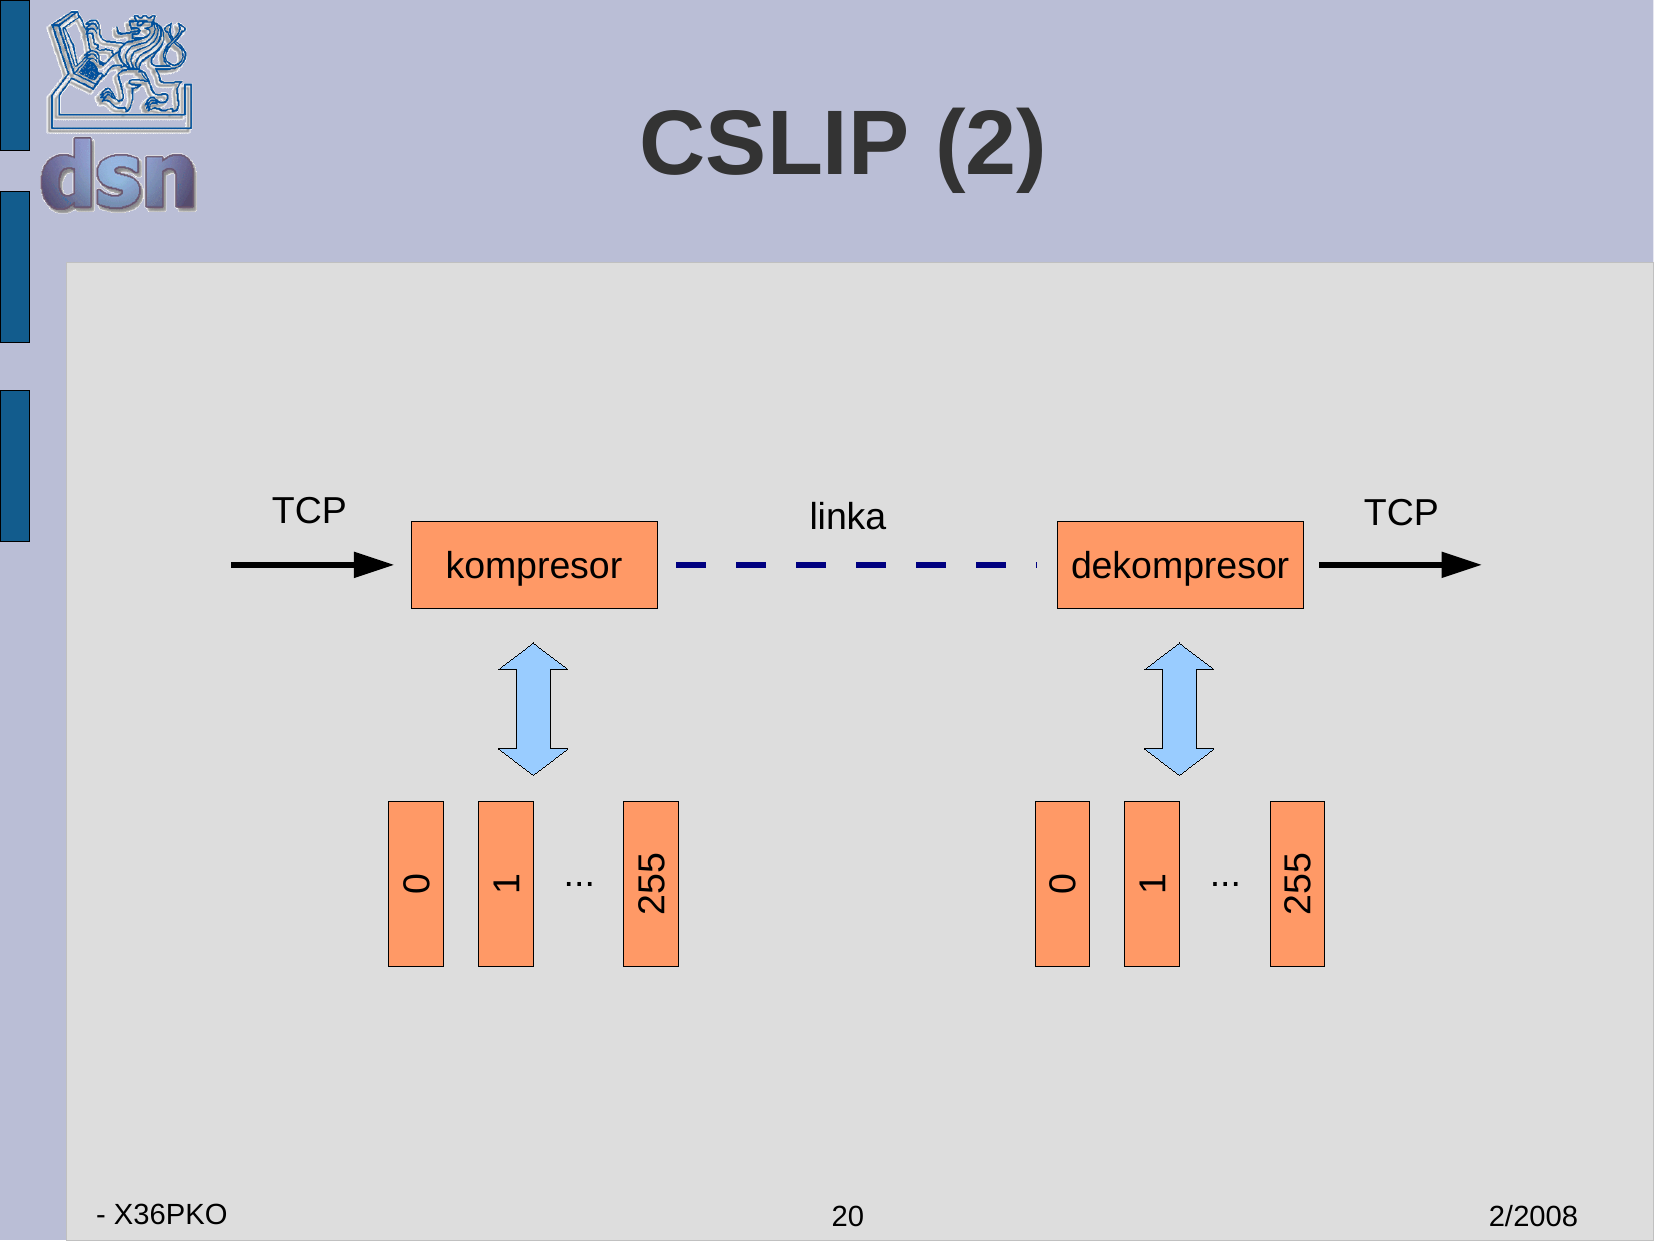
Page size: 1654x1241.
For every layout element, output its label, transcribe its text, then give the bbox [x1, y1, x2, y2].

text_box 0 [388, 801, 444, 967]
title CSLIP (2) [210, 39, 1478, 247]
text_box linka [794, 488, 944, 546]
text_box [1144, 642, 1214, 776]
text_box 0 [1035, 801, 1090, 967]
text_box ... [1194, 844, 1257, 902]
text_box 1 [478, 801, 534, 967]
text_box 1 [1124, 801, 1180, 967]
text_box kompresor [411, 521, 658, 609]
text_box TCP [257, 482, 362, 540]
picture [10, 10, 223, 230]
text_box [498, 642, 568, 776]
text_box ... [548, 844, 611, 902]
text_box 255 [623, 801, 679, 967]
text_box 255 [1270, 801, 1325, 967]
text_box dekompresor [1057, 521, 1304, 609]
text_box TCP [1349, 483, 1455, 541]
